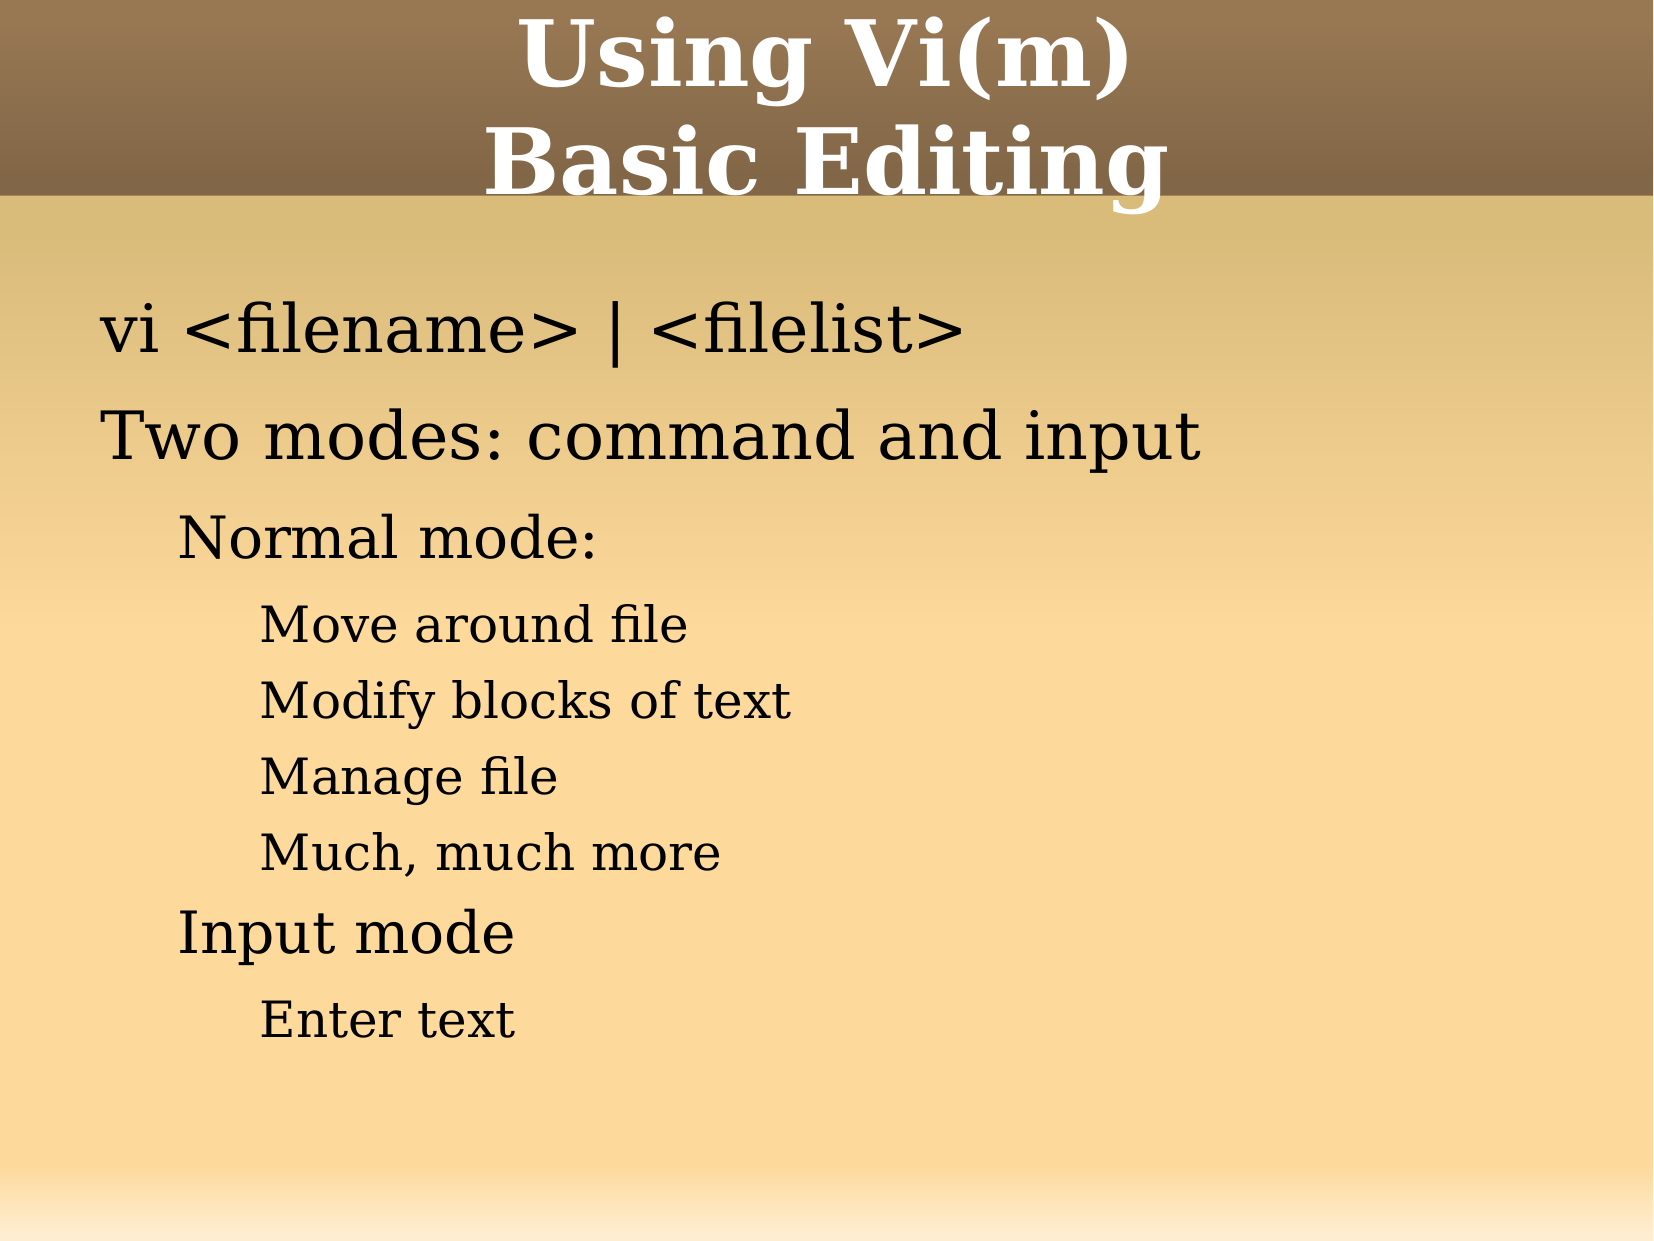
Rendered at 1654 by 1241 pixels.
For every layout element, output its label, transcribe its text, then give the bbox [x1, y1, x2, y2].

picture [0, 0, 1654, 1241]
list vi <filename> | <filelist> Two modes: command and input Normal mode: Move around file Modify blocks of text Manage file Much, much more Input mode Enter text [82, 290, 1571, 1109]
title Using Vi(m) Basic Editing [82, 0, 1571, 217]
